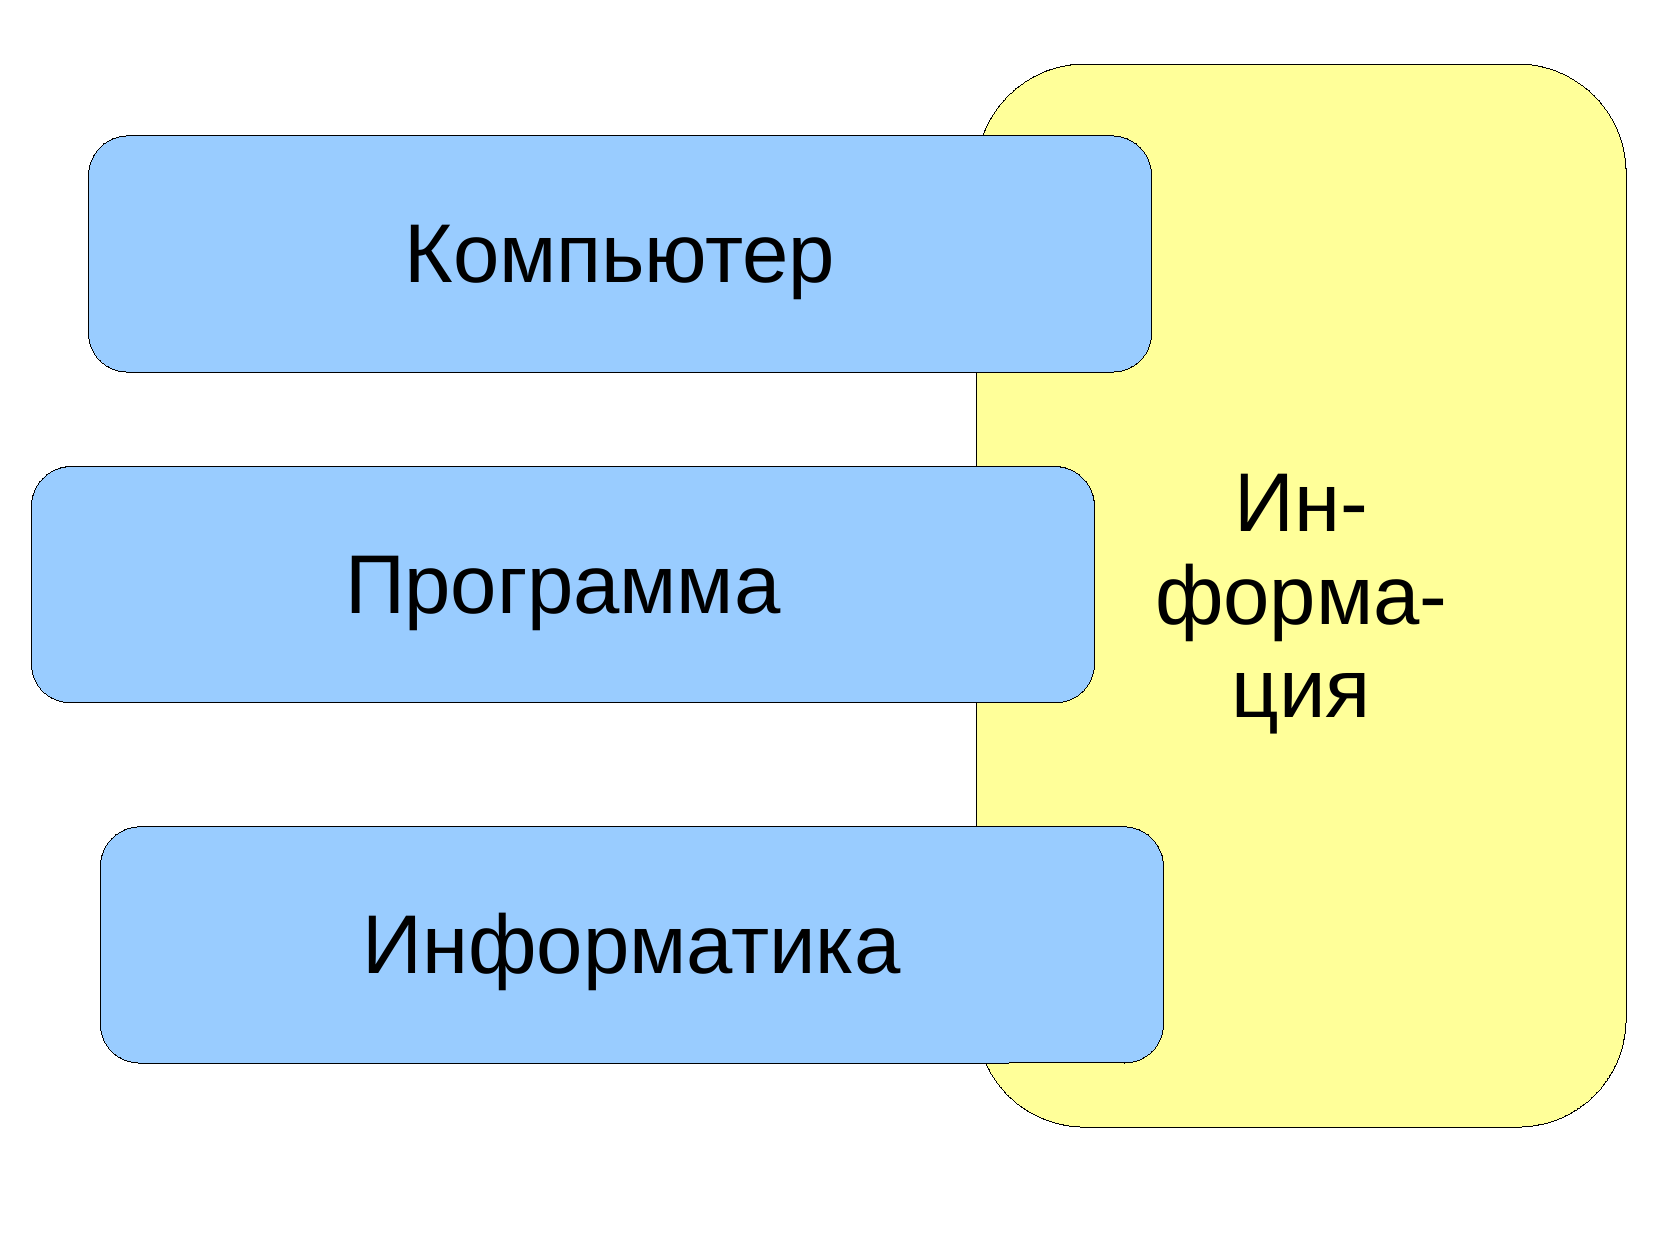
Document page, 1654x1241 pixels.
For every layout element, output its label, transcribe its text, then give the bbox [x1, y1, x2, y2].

text_box [118, 797, 1152, 837]
text_box Ин- форма- ция [976, 64, 1627, 1128]
text_box Информатика [100, 826, 1164, 1064]
text_box Программа [31, 466, 1095, 703]
text_box Компьютер [88, 135, 1152, 373]
